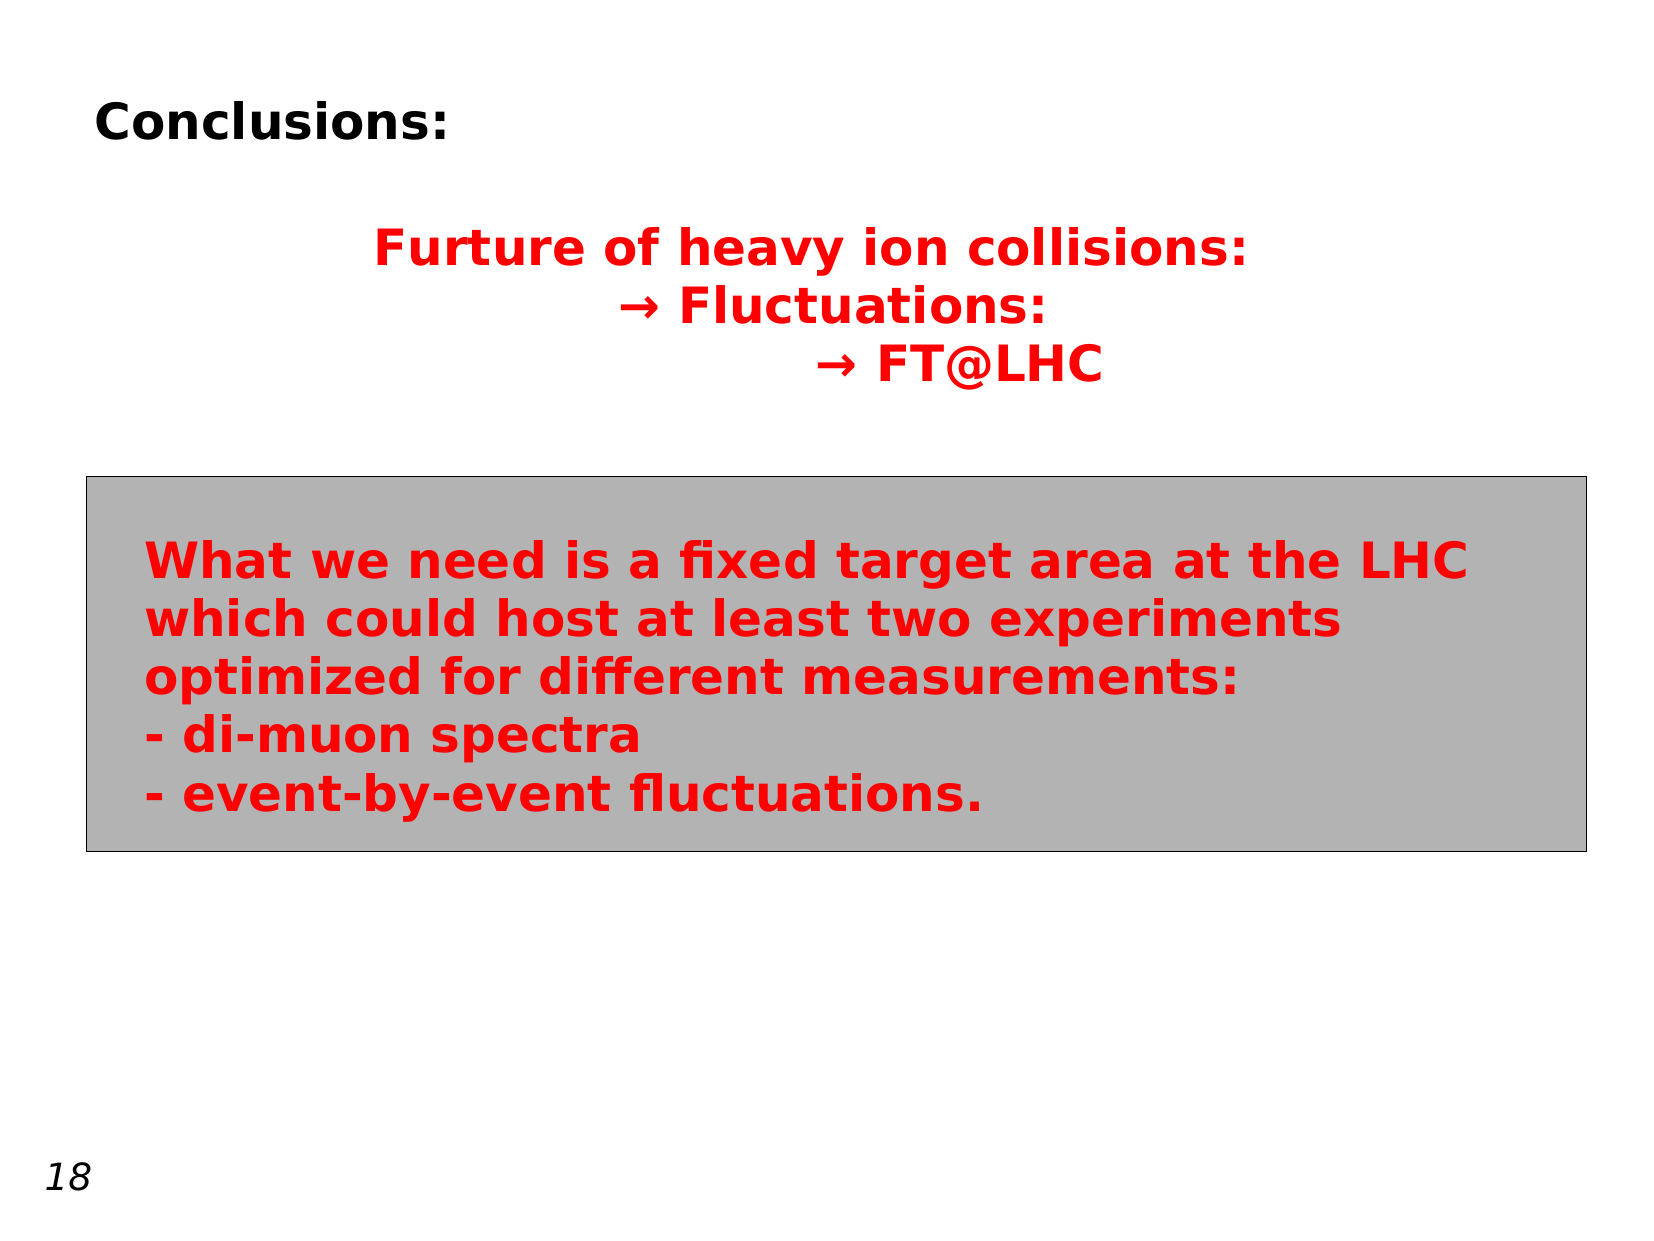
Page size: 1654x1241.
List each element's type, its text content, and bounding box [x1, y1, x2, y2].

text_box Conclusions: [94, 92, 451, 152]
text_box [86, 476, 1587, 852]
text_box Furture of heavy ion collisions: → Fluctuations: → FT@LHC [356, 218, 1277, 425]
text_box What we need is a fixed target area at the LHC which could host at least two experiments optimized for different measurements: - di-muon spectra - event-by-event fluctuations. [144, 531, 1491, 823]
